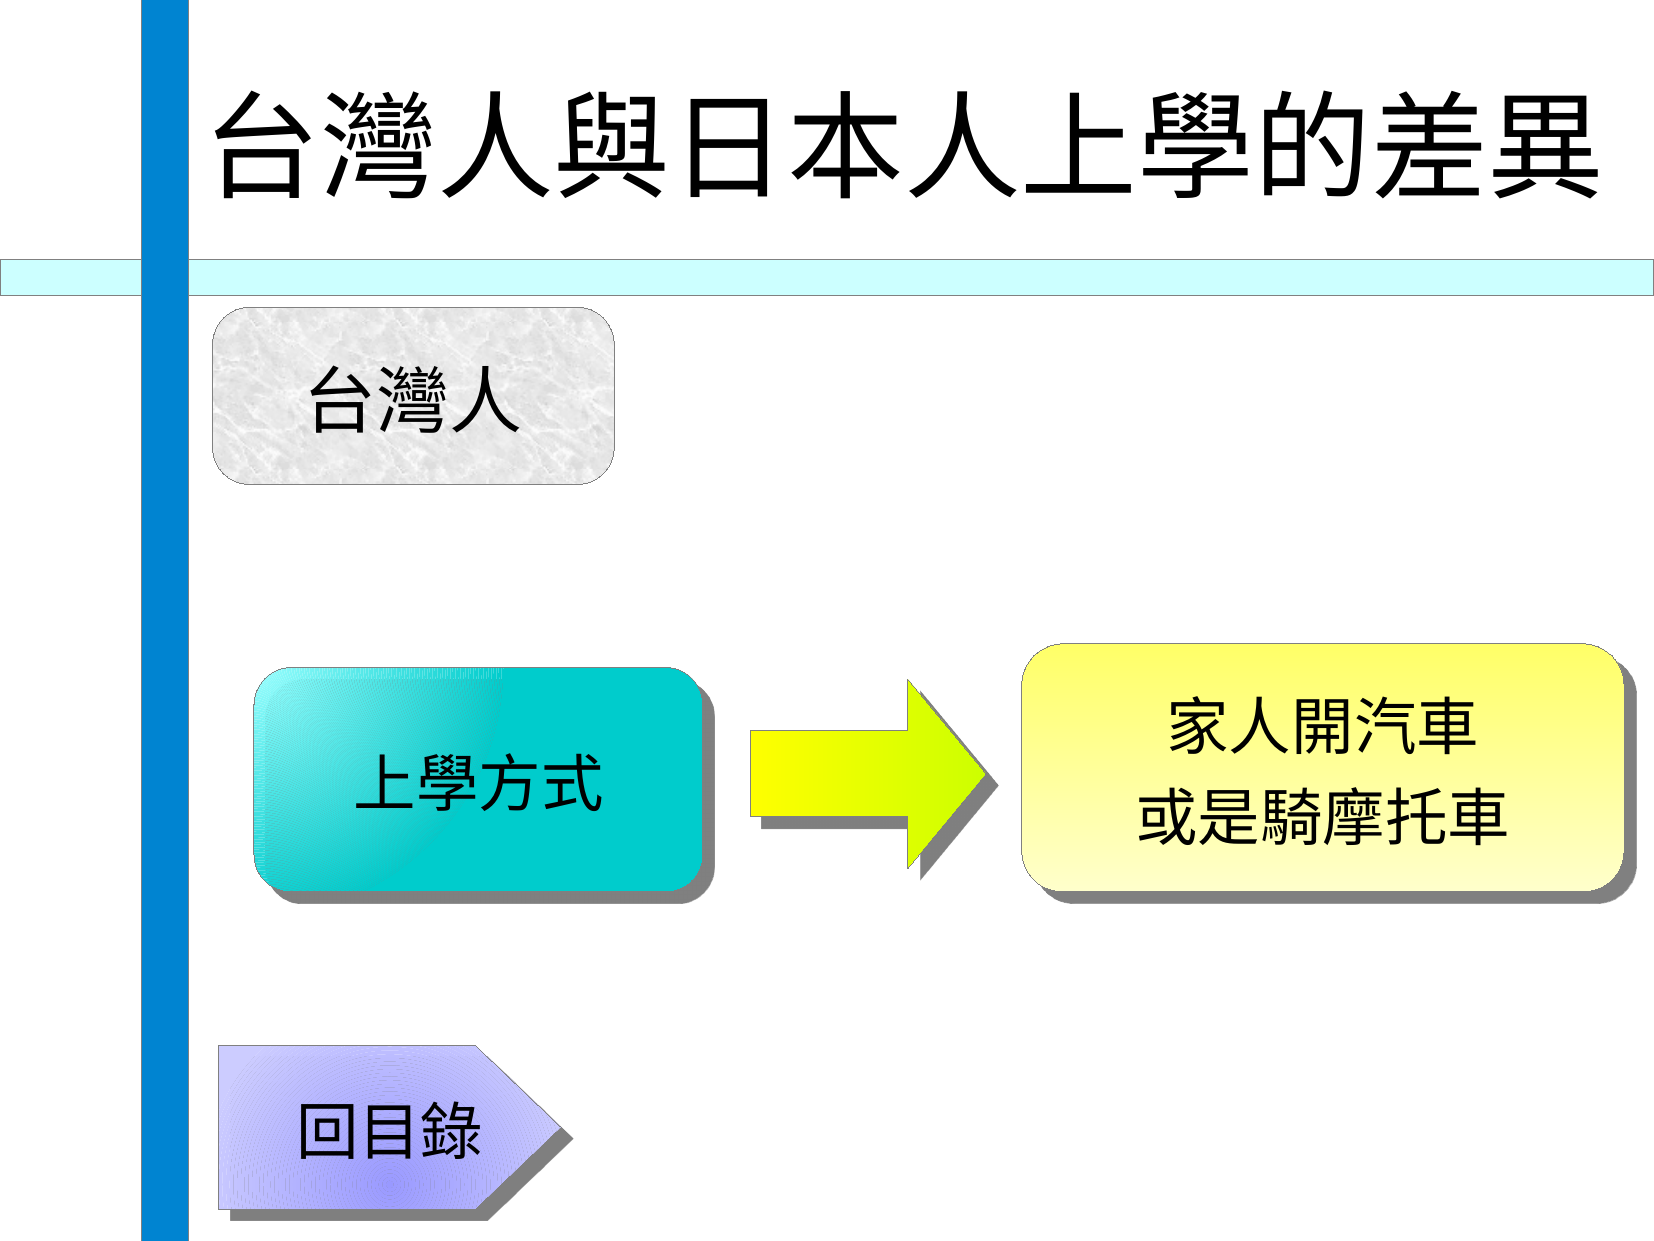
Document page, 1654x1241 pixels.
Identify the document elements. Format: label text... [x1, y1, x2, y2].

text_box [750, 679, 987, 869]
text_box 上學方式 [253, 667, 703, 892]
text_box 台灣人與日本人上學的差異 [188, 47, 1630, 203]
text_box 回目錄 [218, 1045, 562, 1210]
text_box 台灣人 [212, 307, 615, 485]
text_box 家人開汽車 或是騎摩托車 [1021, 643, 1625, 892]
